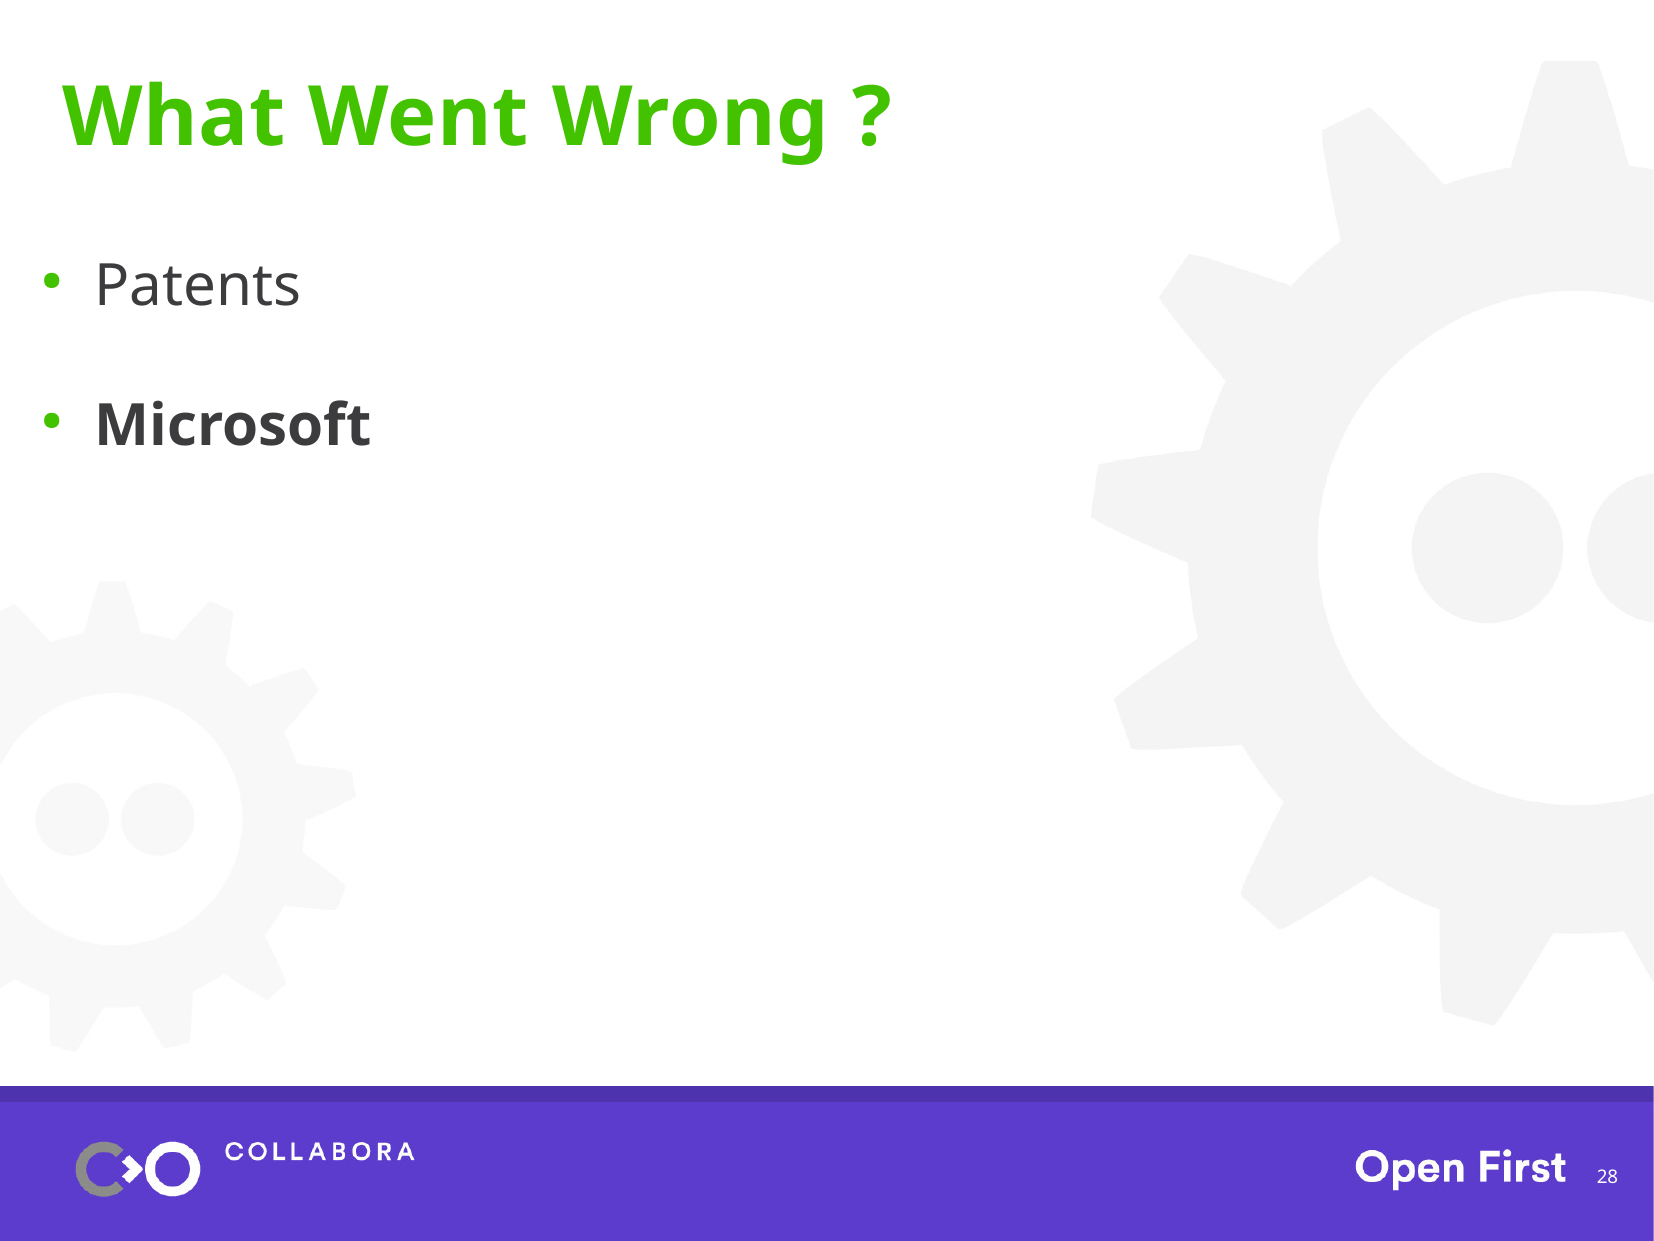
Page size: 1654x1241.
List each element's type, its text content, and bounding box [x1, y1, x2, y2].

title What Went Wrong ? [62, 62, 1638, 138]
picture [0, 0, 1654, 1241]
list Patents Microsoft [23, 177, 1595, 1016]
